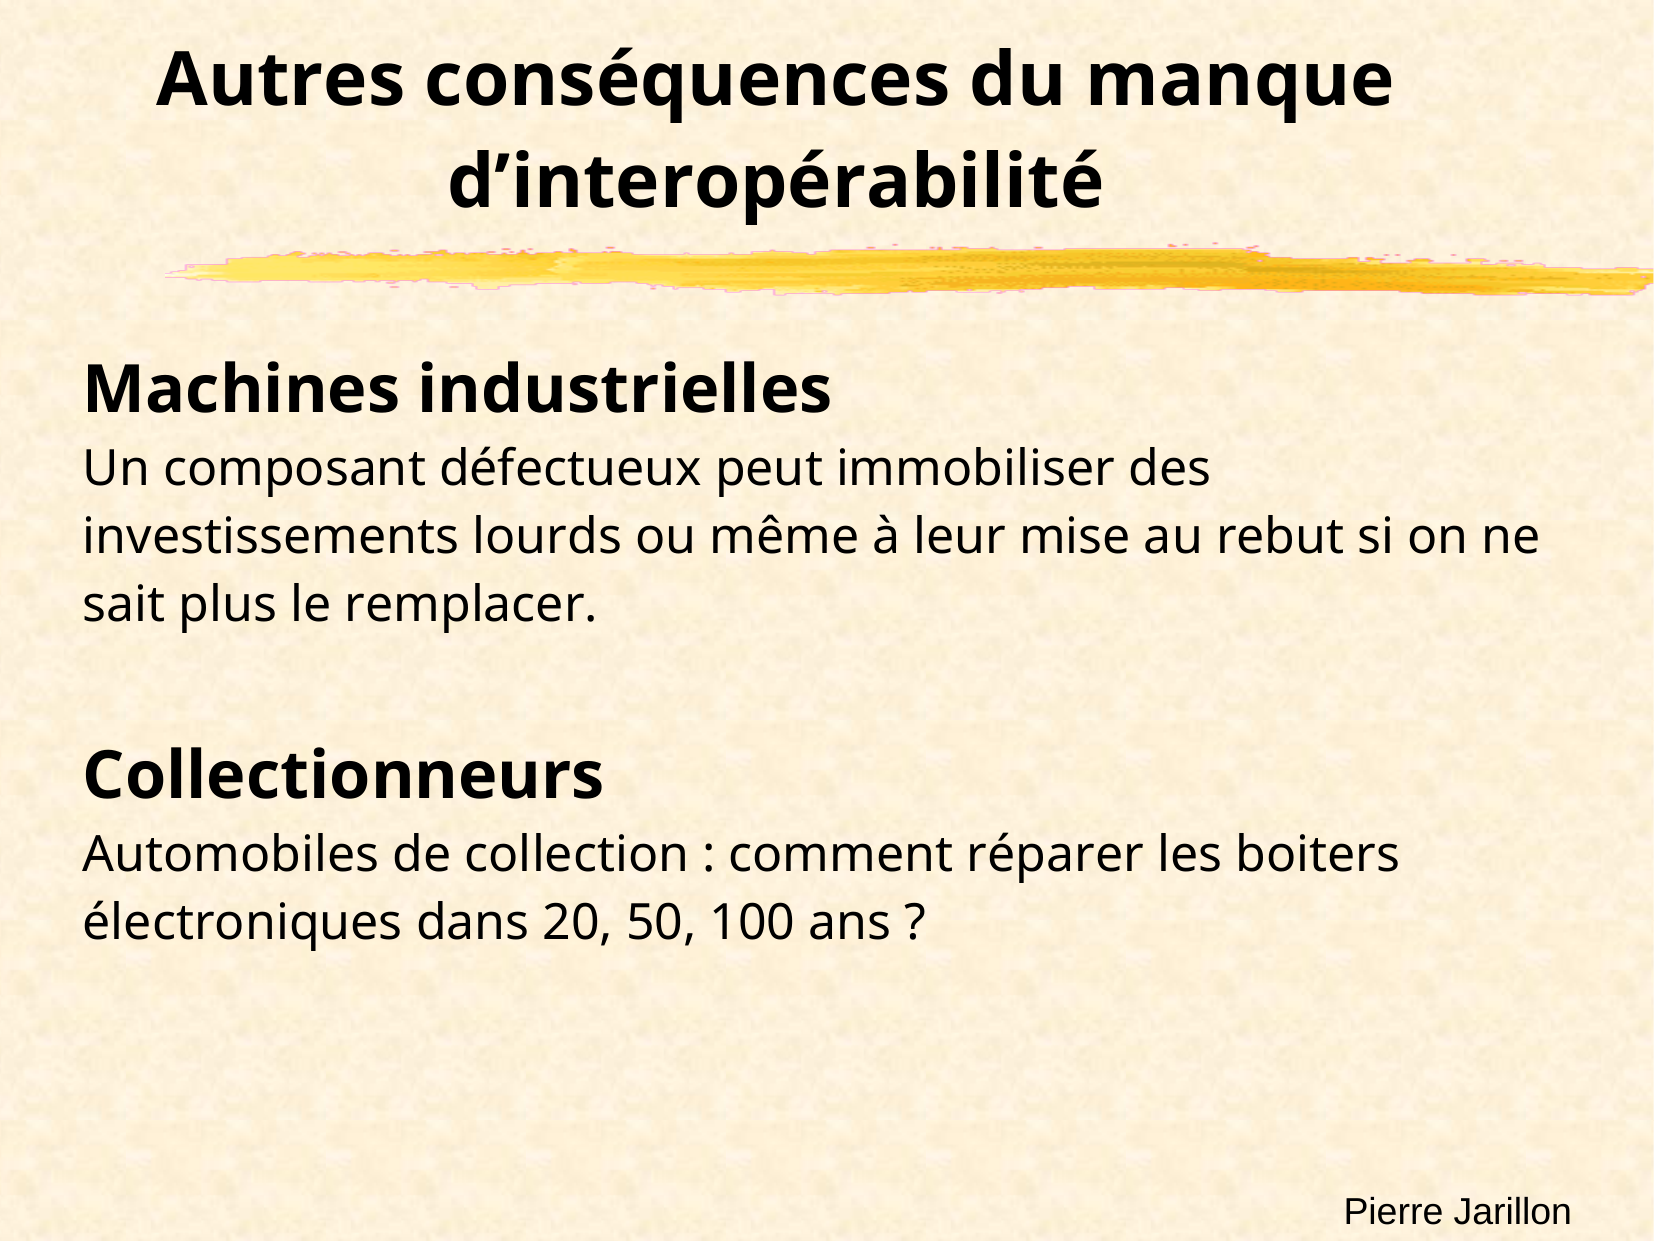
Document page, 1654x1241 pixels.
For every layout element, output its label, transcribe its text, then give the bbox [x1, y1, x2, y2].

title Autres conséquences du manque d’interopérabilité [73, 2, 1479, 254]
list Machines industrielles Un composant défectueux peut immobiliser des investissements lourds ou même à leur mise au rebut si on ne sait plus le remplacer. Collectionneurs Automobiles de collection : comment réparer les boiters électroniques dans 20, 50, 100 ans ? [82, 340, 1562, 1096]
picture [0, 0, 1654, 1241]
